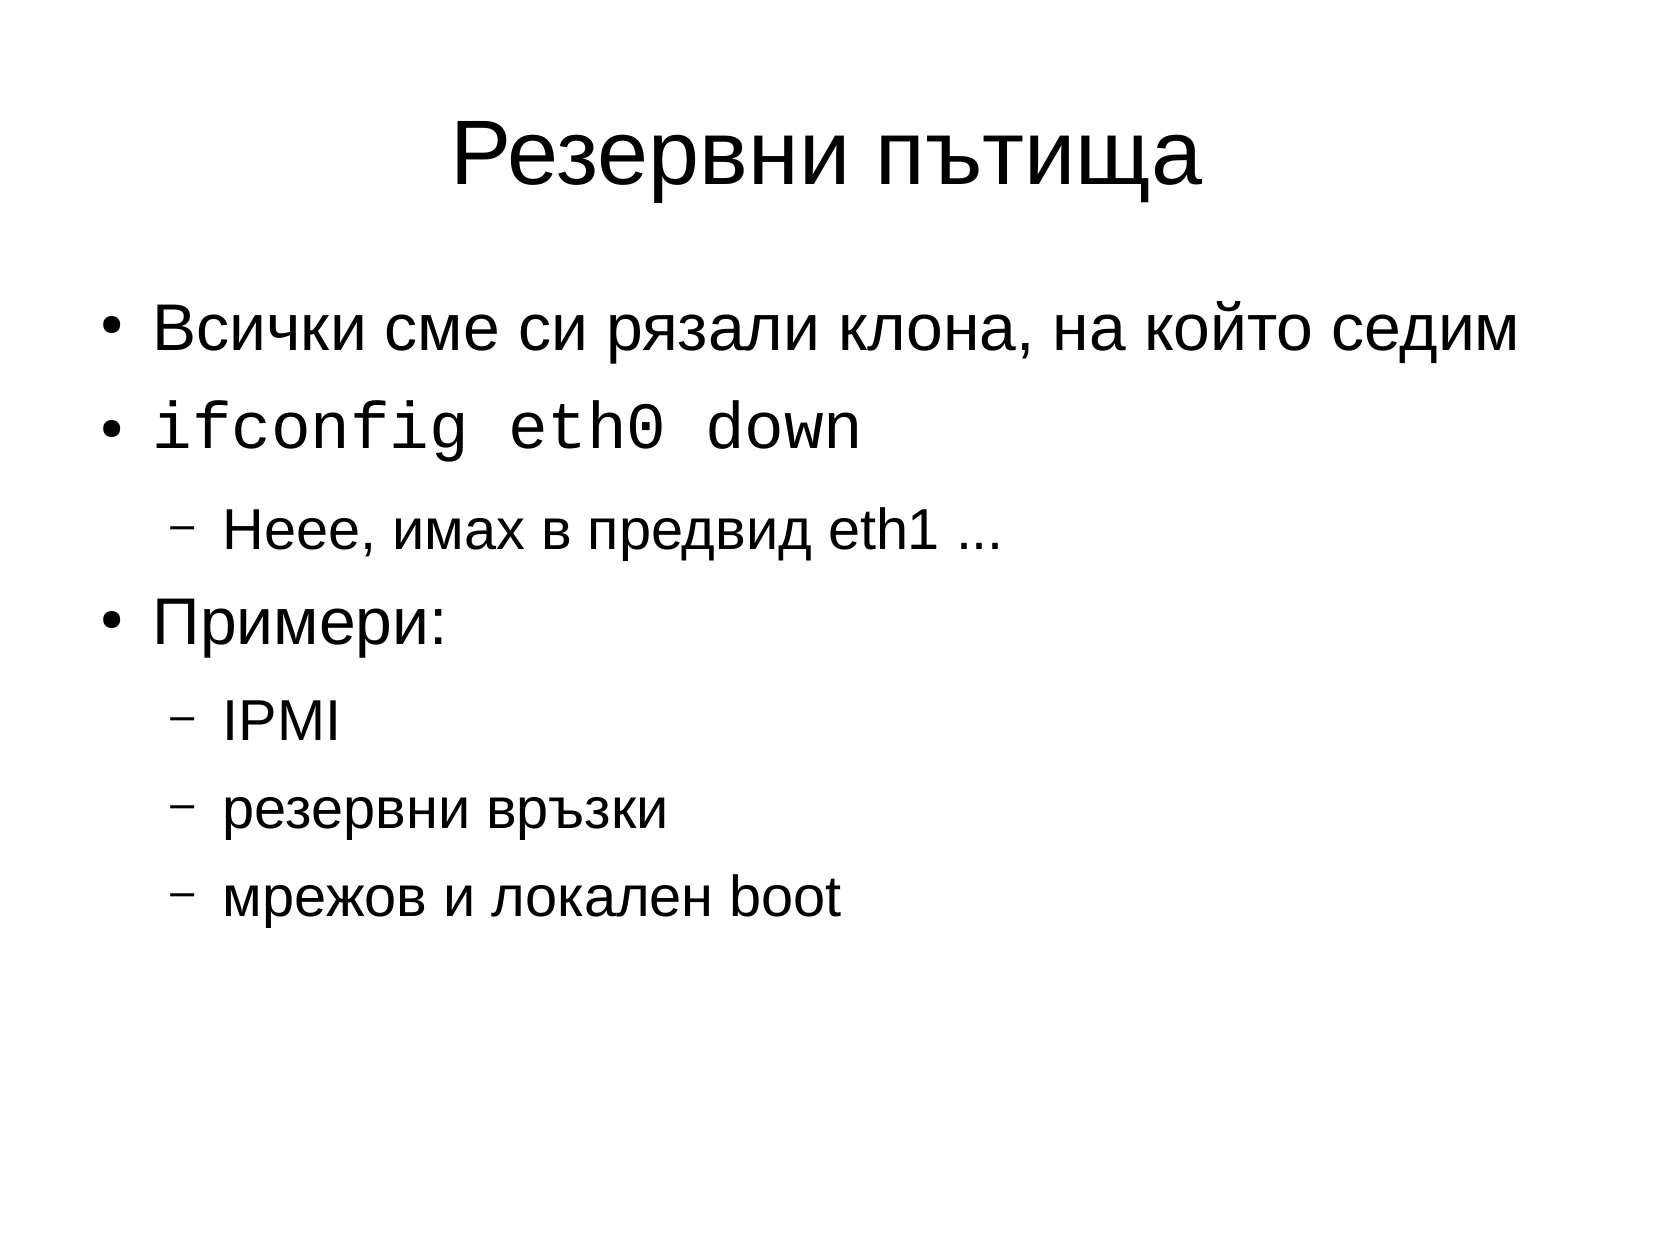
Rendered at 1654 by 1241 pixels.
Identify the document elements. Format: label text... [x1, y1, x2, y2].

title Резервни пътища [82, 49, 1571, 257]
list Всички сме си рязали клона, на който седим ifconfig eth0 down Неее, имах в предвид eth1 ... Примери: IPMI резервни връзки мрежов и локален boot [82, 290, 1538, 1010]
